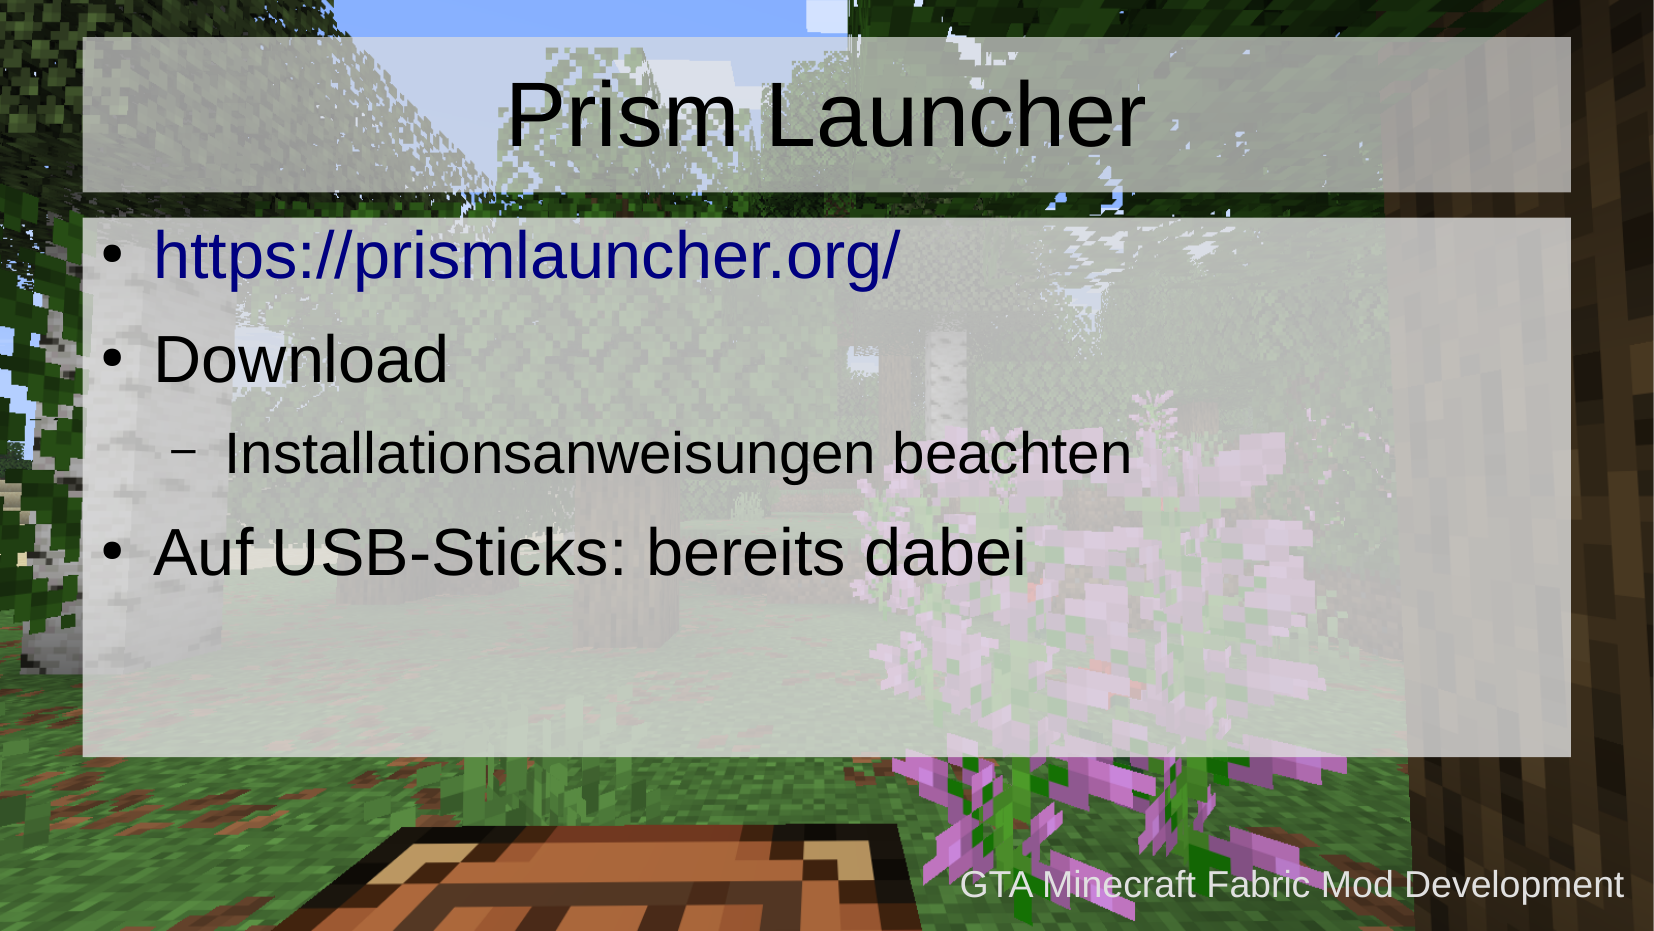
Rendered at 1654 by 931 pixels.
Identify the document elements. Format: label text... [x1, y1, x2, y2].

picture [0, 0, 1654, 931]
list https://prismlauncher.org/ Download Installationsanweisungen beachten Auf USB-Sticks: bereits dabei [82, 217, 1571, 758]
title Prism Launcher [82, 37, 1571, 193]
